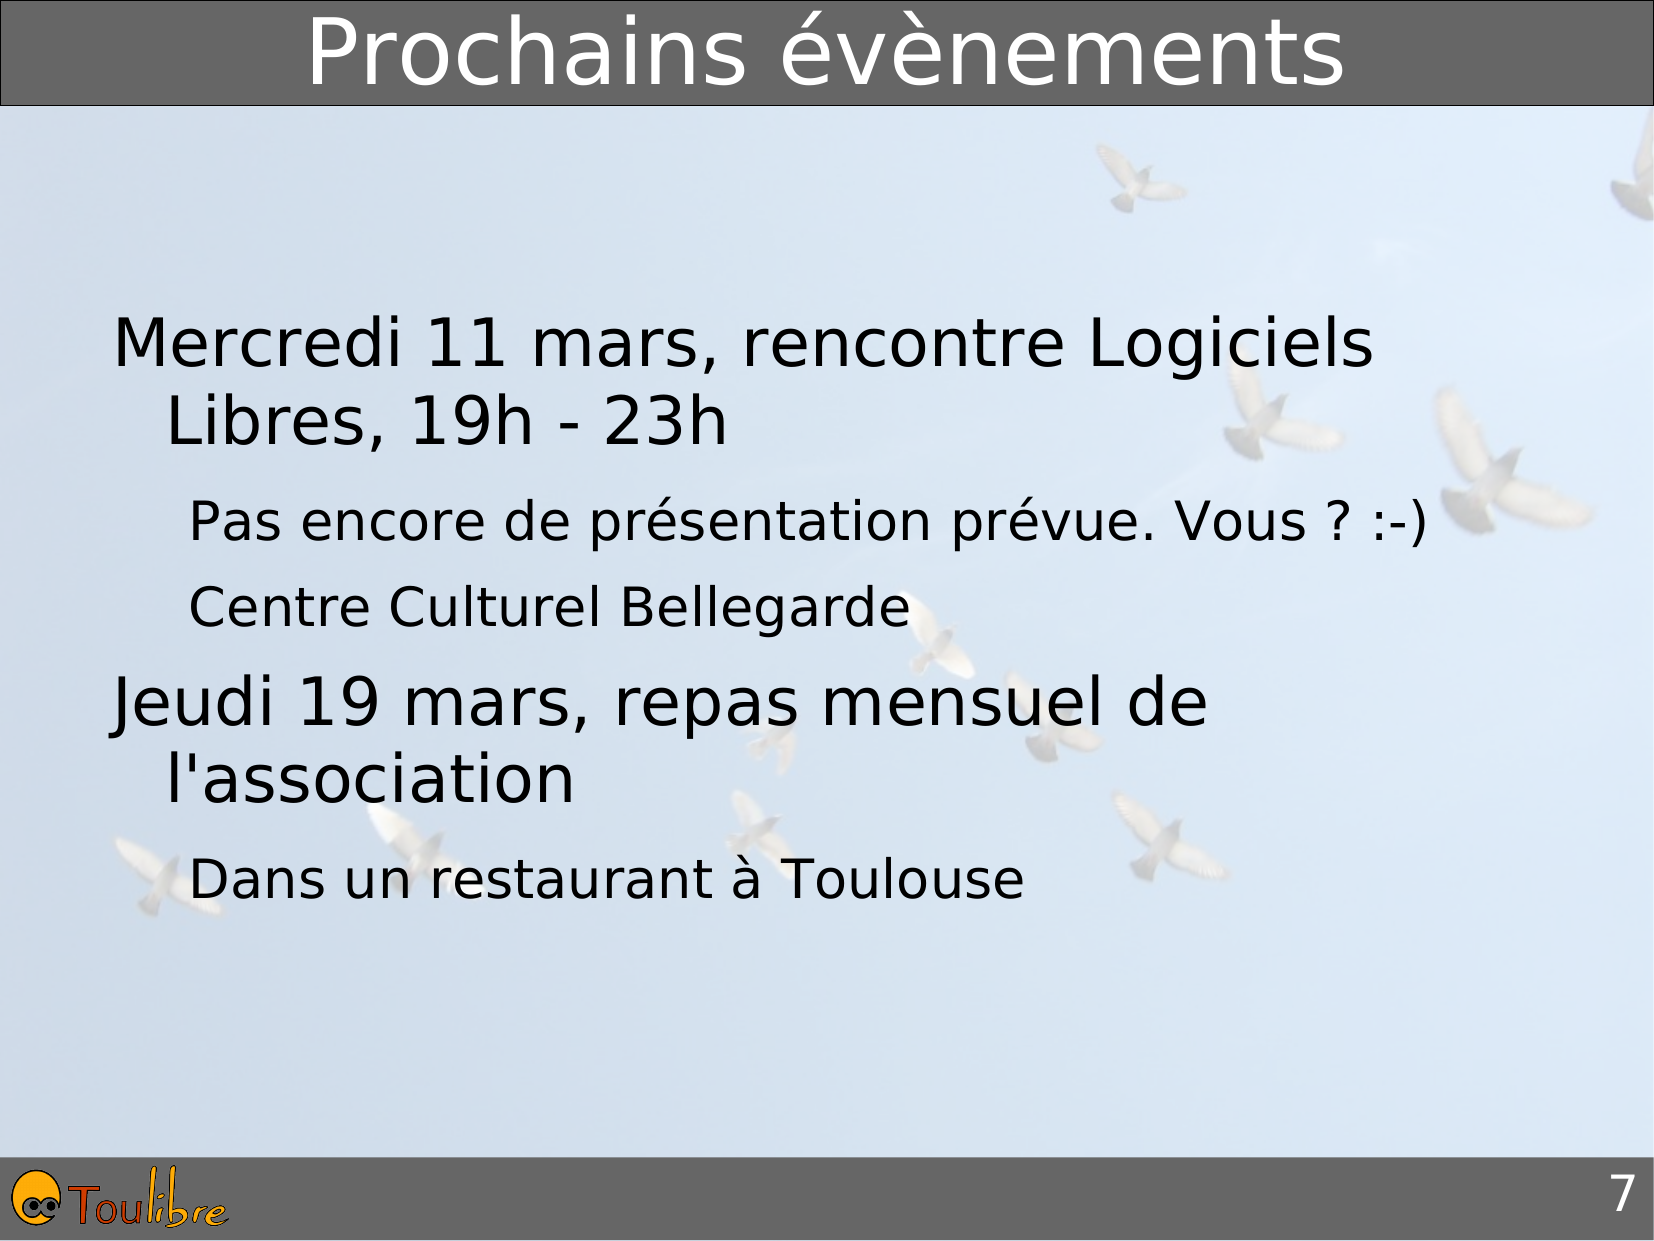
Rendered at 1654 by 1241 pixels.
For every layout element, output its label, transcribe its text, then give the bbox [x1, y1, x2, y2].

picture [11, 1165, 229, 1228]
title Prochains évènements [0, 0, 1654, 107]
list Mercredi 11 mars, rencontre Logiciels Libres, 19h - 23h Pas encore de présentation prévue. Vous ? :-) Centre Culturel Bellegarde Jeudi 19 mars, repas mensuel de l'association Dans un restaurant à Toulouse [94, 304, 1583, 940]
